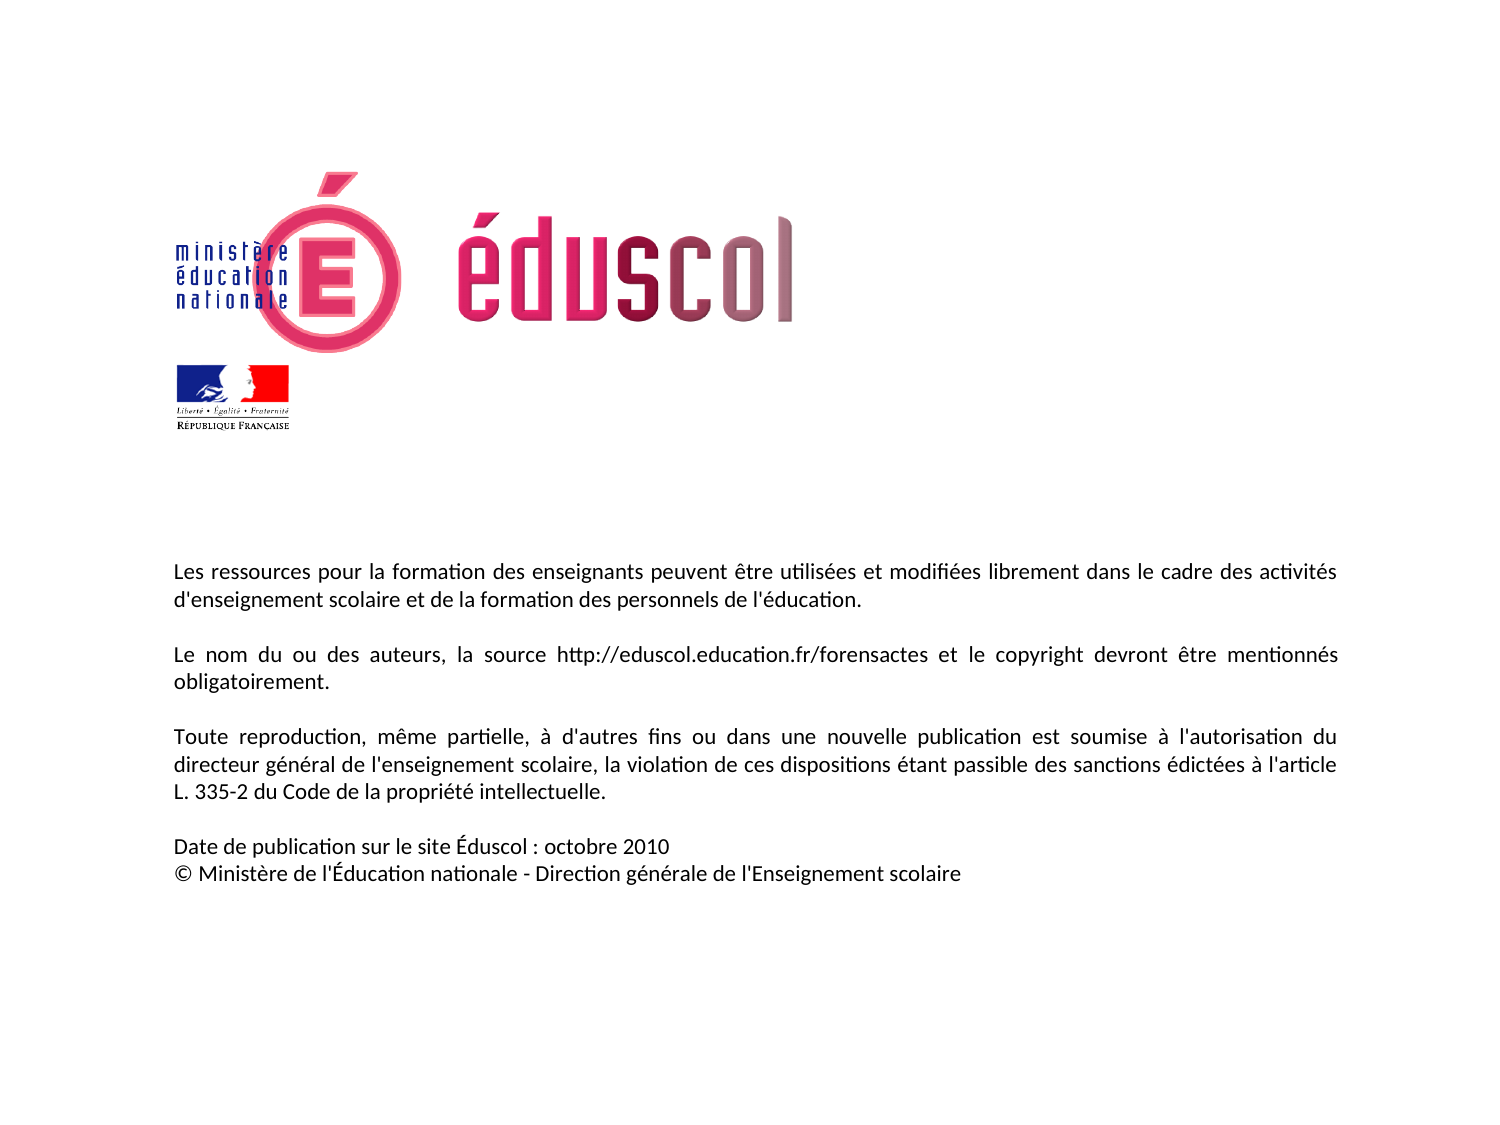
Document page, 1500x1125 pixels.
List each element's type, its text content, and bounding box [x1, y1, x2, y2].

picture [170, 168, 408, 434]
text_box Les ressources pour la formation des enseignants peuvent être utilisées et modifiées librement dans le cadre des activités d'enseignement scolaire et de la formation des personnels de l'éducation. Le nom du ou des auteurs, la source http://eduscol.education.fr/forensactes et le copyright devront être mentionnés obligatoirement. Toute reproduction, même partielle, à d'autres fins ou dans une nouvelle publication est soumise à l'autorisation du directeur général de l'enseignement scolaire, la violation de ces dispositions étant passible des sanctions édictées à l'article L. 335-2 du Code de la propriété intellectuelle. Date de publication sur le site Éduscol : octobre 2010 © Ministère de l'Éducation nationale - Direction générale de l'Enseignement scolaire [160, 548, 1353, 906]
picture [450, 210, 793, 323]
